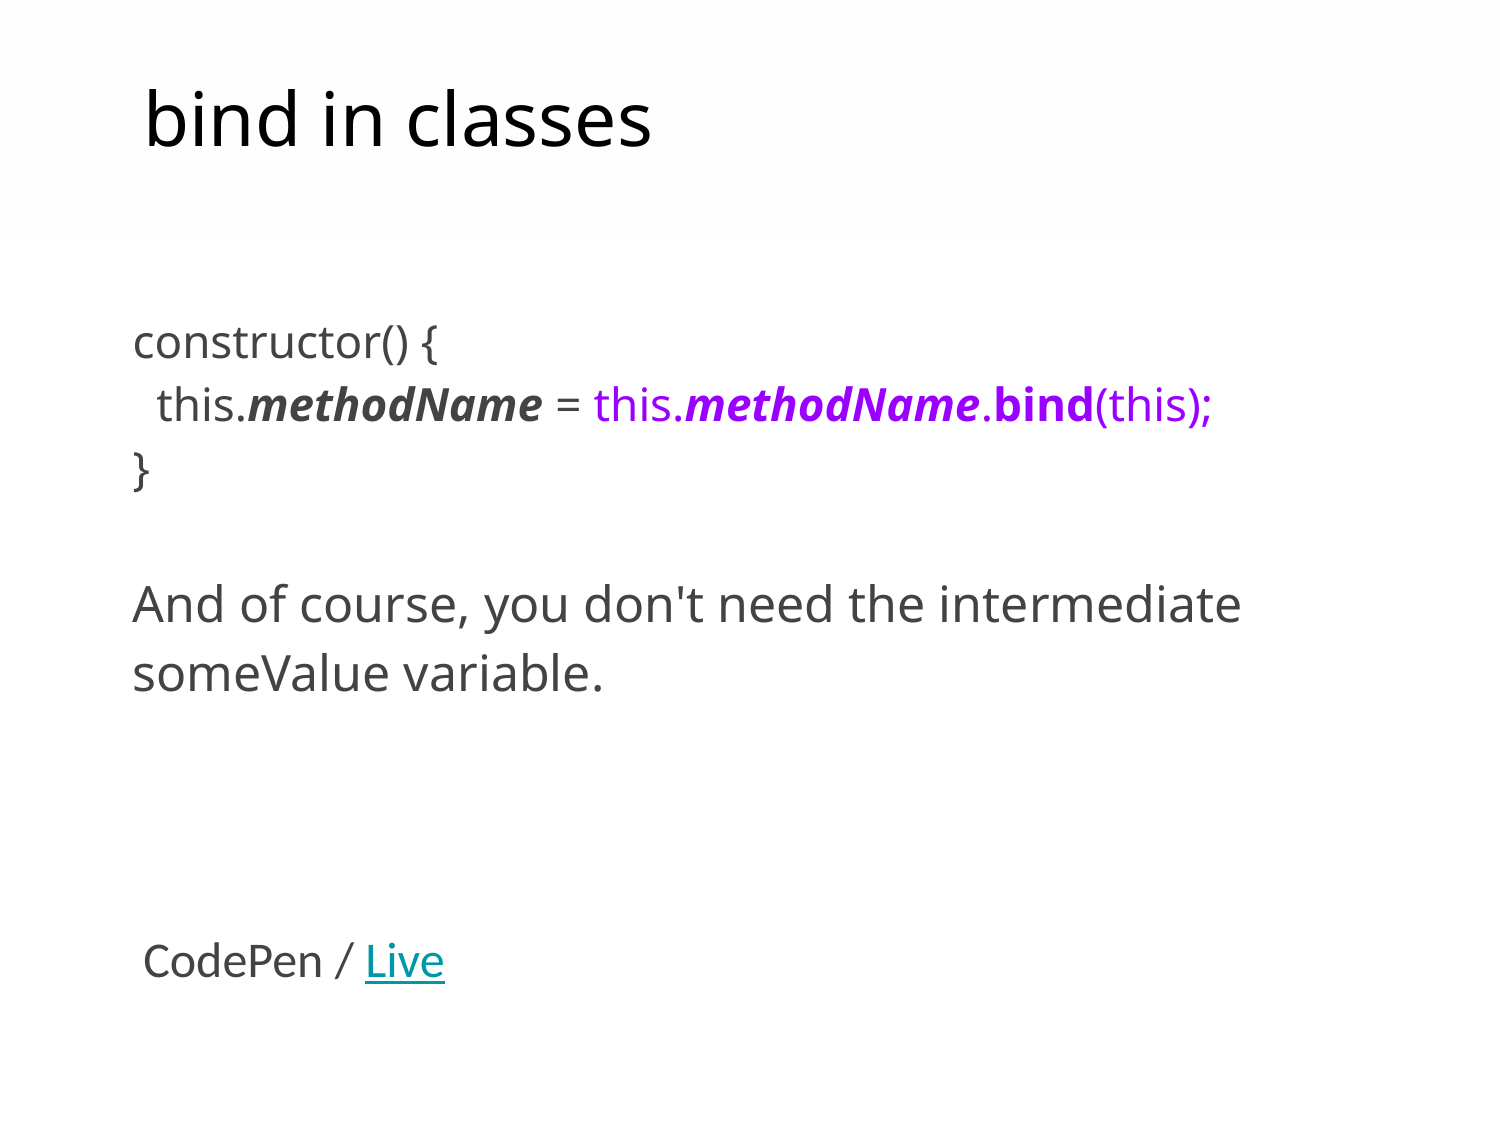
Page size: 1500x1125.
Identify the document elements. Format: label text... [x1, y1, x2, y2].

list constructor() { this.methodName = this.methodName.bind(this); } And of course, you don't need the intermediate someValue variable. [117, 289, 1437, 836]
title bind in classes [128, 56, 1372, 183]
list CodePen / Live [128, 903, 1372, 1029]
